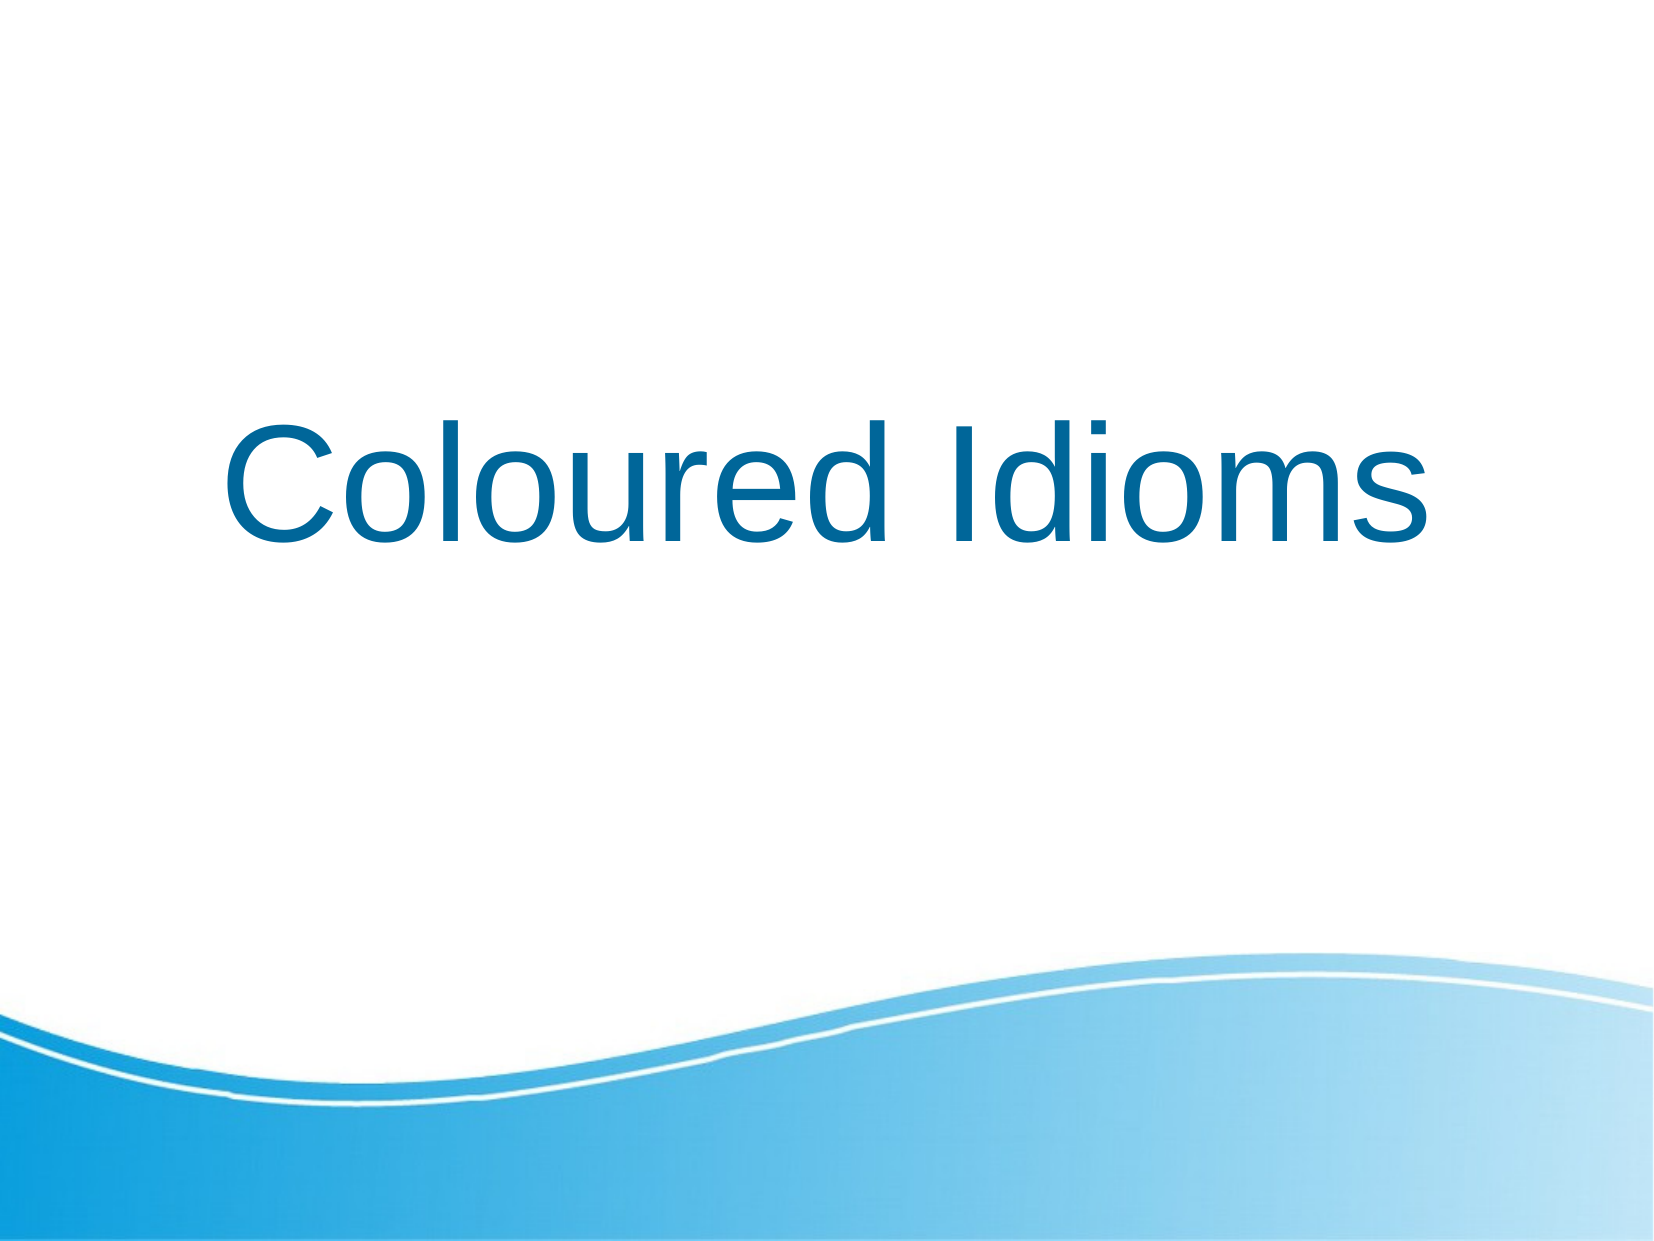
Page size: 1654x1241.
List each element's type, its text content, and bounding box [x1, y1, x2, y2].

title Coloured Idioms [82, 371, 1571, 579]
